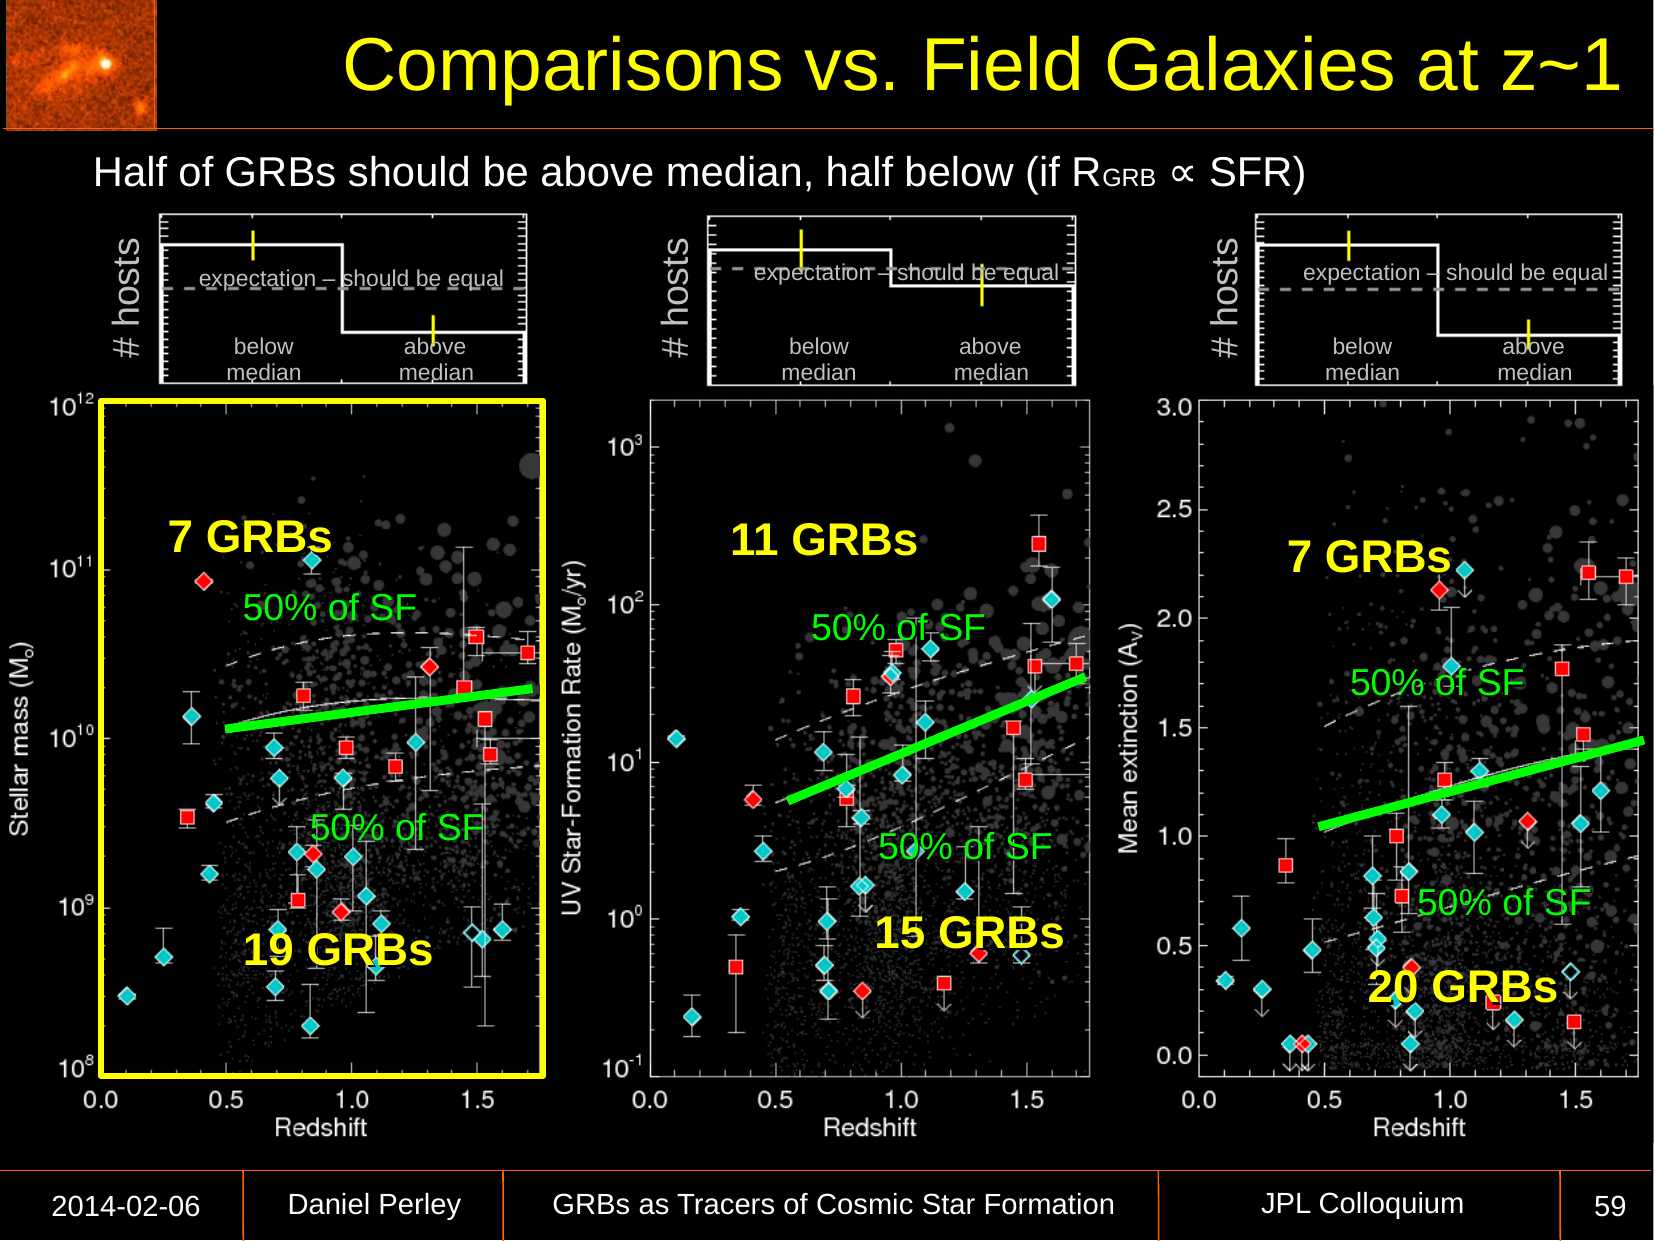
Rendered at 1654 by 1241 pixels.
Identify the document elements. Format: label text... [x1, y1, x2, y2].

text_box 50% of SF [793, 595, 1094, 659]
picture [7, 0, 154, 128]
picture [0, 209, 1654, 1143]
text_box # hosts [643, 206, 707, 411]
title Comparisons vs. Field Galaxies at z~1 [187, 21, 1624, 108]
text_box below above median median [181, 323, 520, 396]
text_box 50% of SF [860, 815, 1161, 879]
text_box 50% of SF [1332, 651, 1633, 714]
text_box Half of GRBs should be above median, half below (if RGRB ∝ SFR) [75, 138, 1501, 206]
text_box expectation – should be equal [718, 249, 1094, 297]
text_box 15 GRBs [856, 896, 1120, 969]
text_box 19 GRBs [225, 913, 488, 986]
text_box 11 GRBs [712, 503, 976, 577]
text_box below above median median [736, 323, 1075, 396]
text_box # hosts [94, 206, 158, 411]
text_box # hosts [1192, 206, 1256, 411]
text_box 50% of SF [292, 795, 540, 859]
text_box expectation – should be equal [163, 255, 539, 302]
text_box 50% of SF [225, 576, 526, 639]
text_box 50% of SF [1399, 870, 1654, 934]
text_box below above median median [1280, 323, 1618, 396]
text_box 7 GRBs [150, 501, 413, 574]
text_box 20 GRBs [1350, 951, 1613, 1024]
text_box # hosts [104, 404, 158, 411]
text_box 50% of SF [546, 795, 593, 859]
picture [104, 404, 540, 1073]
text_box 7 GRBs [1269, 520, 1532, 593]
text_box expectation – should be equal [1268, 249, 1644, 297]
